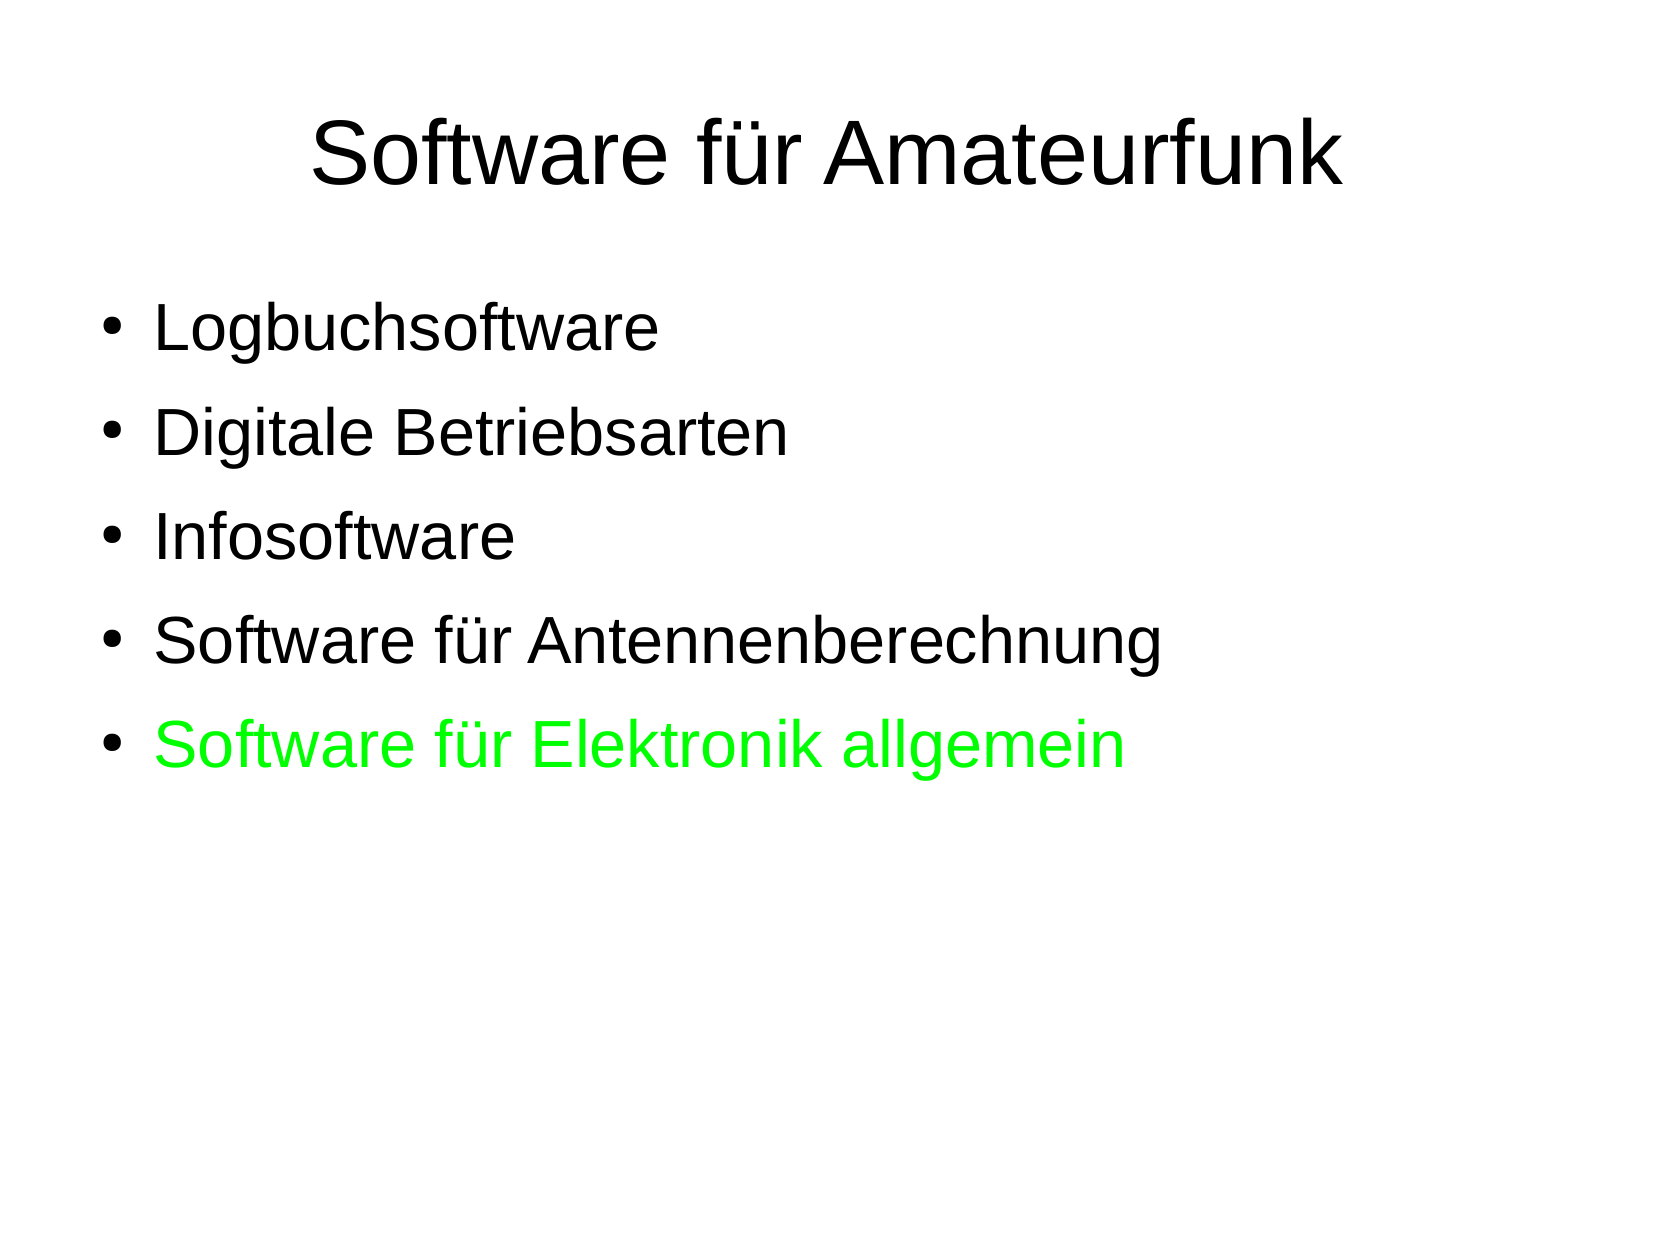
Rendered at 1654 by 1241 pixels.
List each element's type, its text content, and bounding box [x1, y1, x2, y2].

title Software für Amateurfunk [82, 49, 1571, 257]
list Logbuchsoftware Digitale Betriebsarten Infosoftware Software für Antennenberechnung Software für Elektronik allgemein [82, 290, 1571, 1010]
